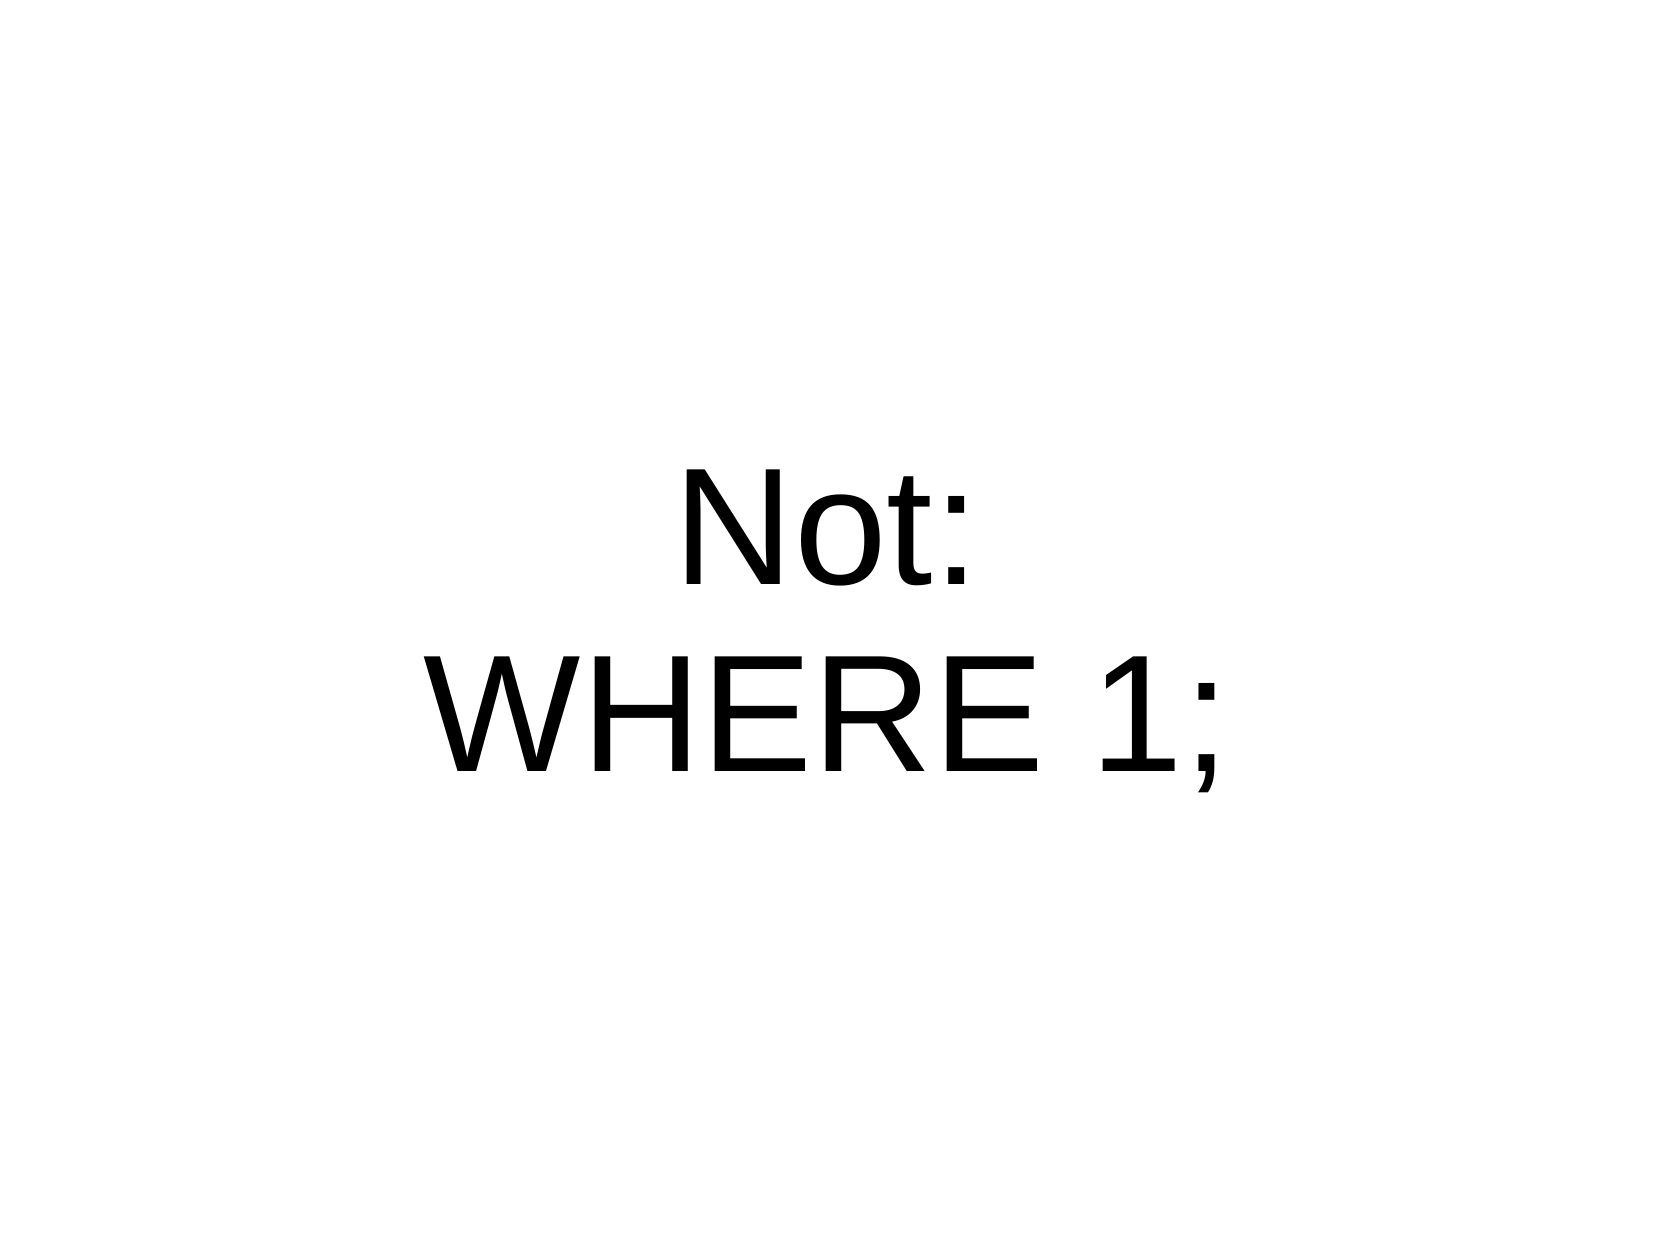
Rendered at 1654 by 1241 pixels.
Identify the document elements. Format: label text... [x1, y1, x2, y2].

title Not: WHERE 1; [0, 433, 1654, 807]
